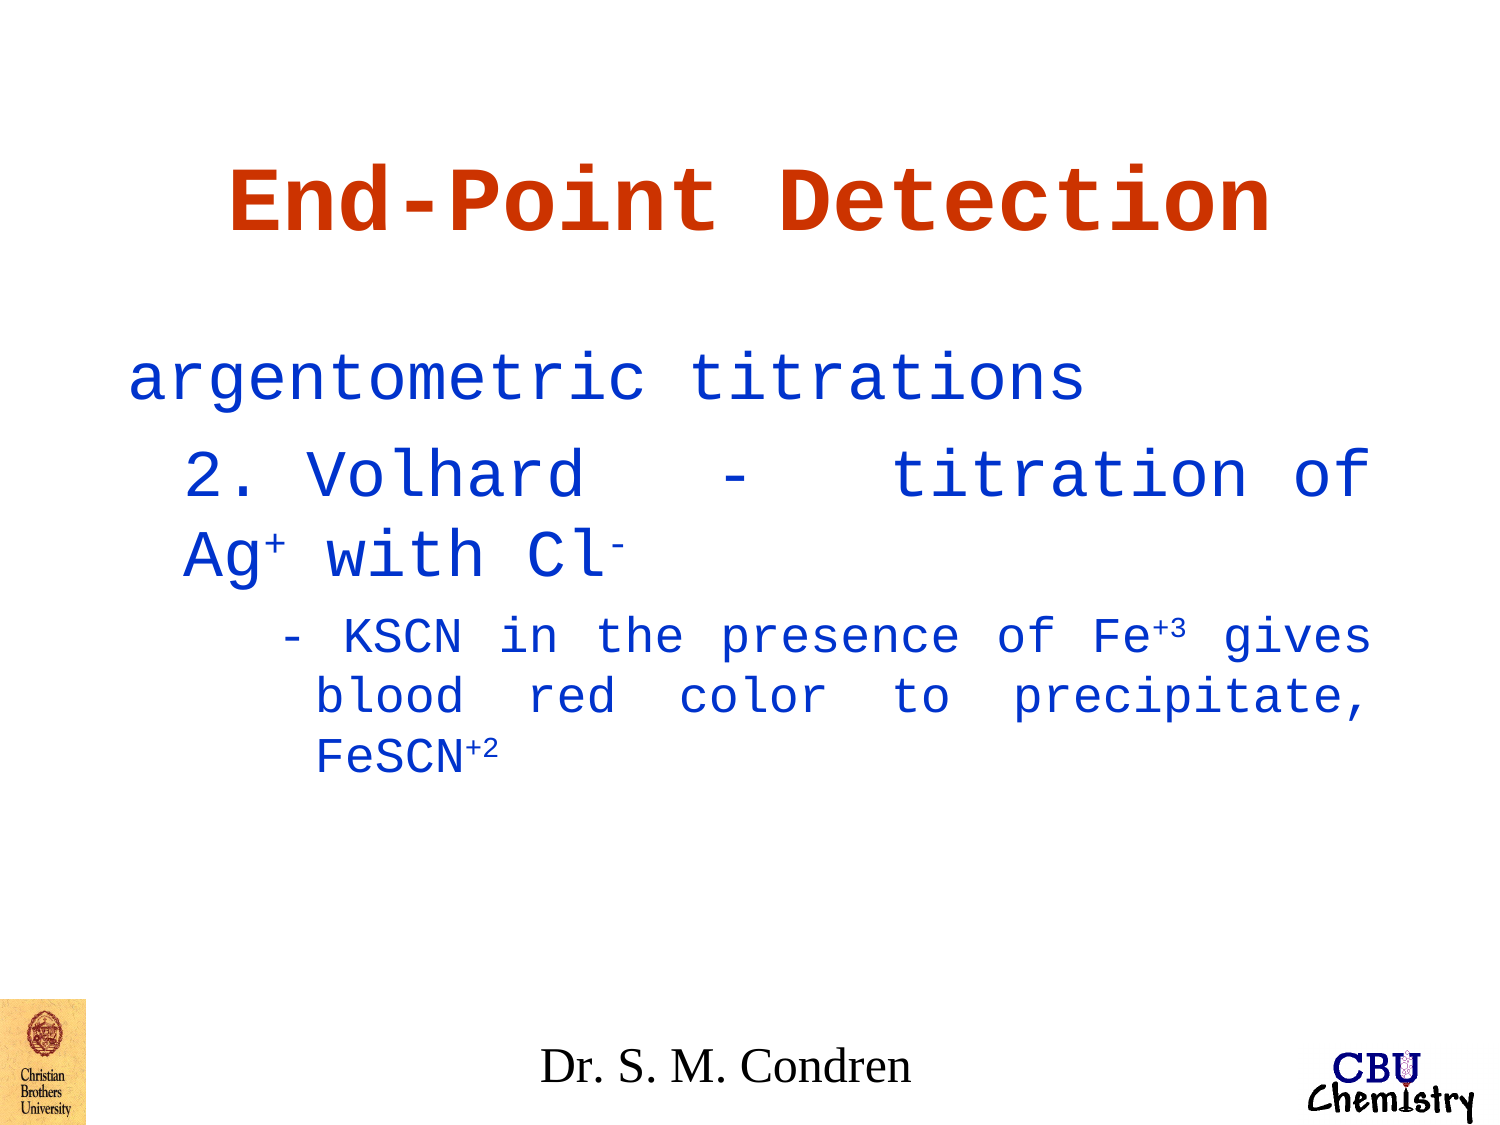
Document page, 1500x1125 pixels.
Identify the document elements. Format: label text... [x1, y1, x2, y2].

list argentometric titrations 2. Volhard - titration of Ag+ with Cl- - KSCN in the presence of Fe+3 gives blood red color to precipitate, FeSCN+2 [112, 324, 1388, 1001]
title End-Point Detection [112, 99, 1388, 288]
